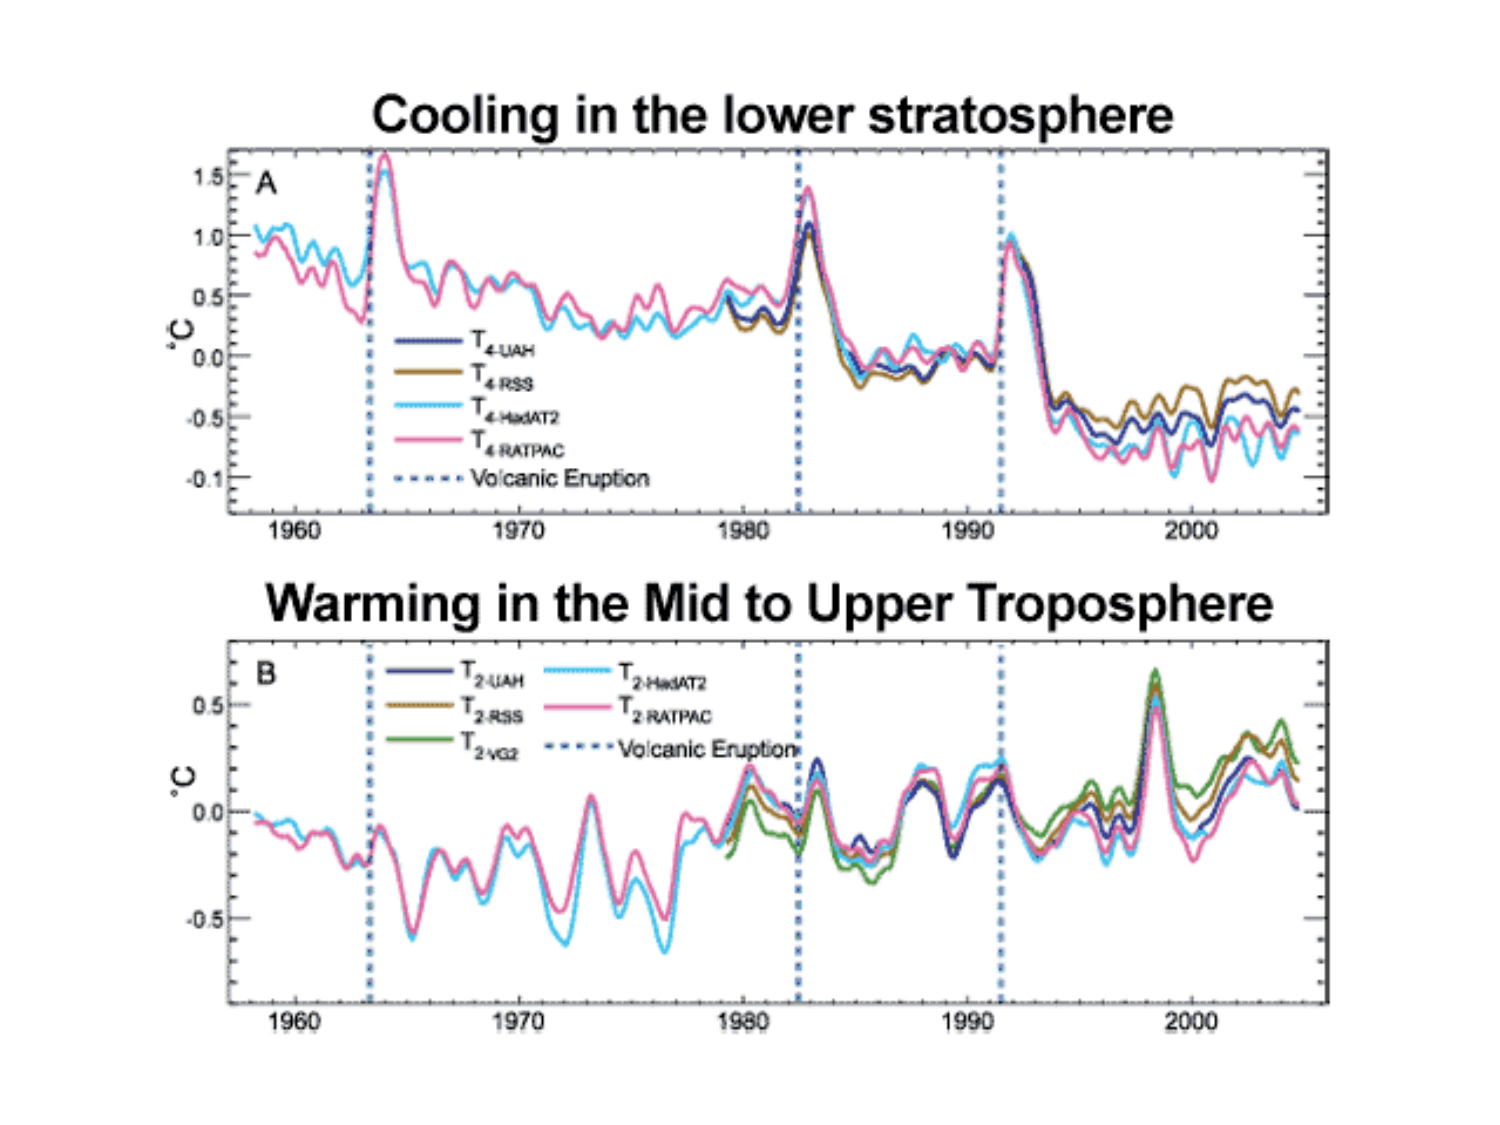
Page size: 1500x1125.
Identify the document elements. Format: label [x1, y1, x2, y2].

picture [162, 87, 1335, 1037]
